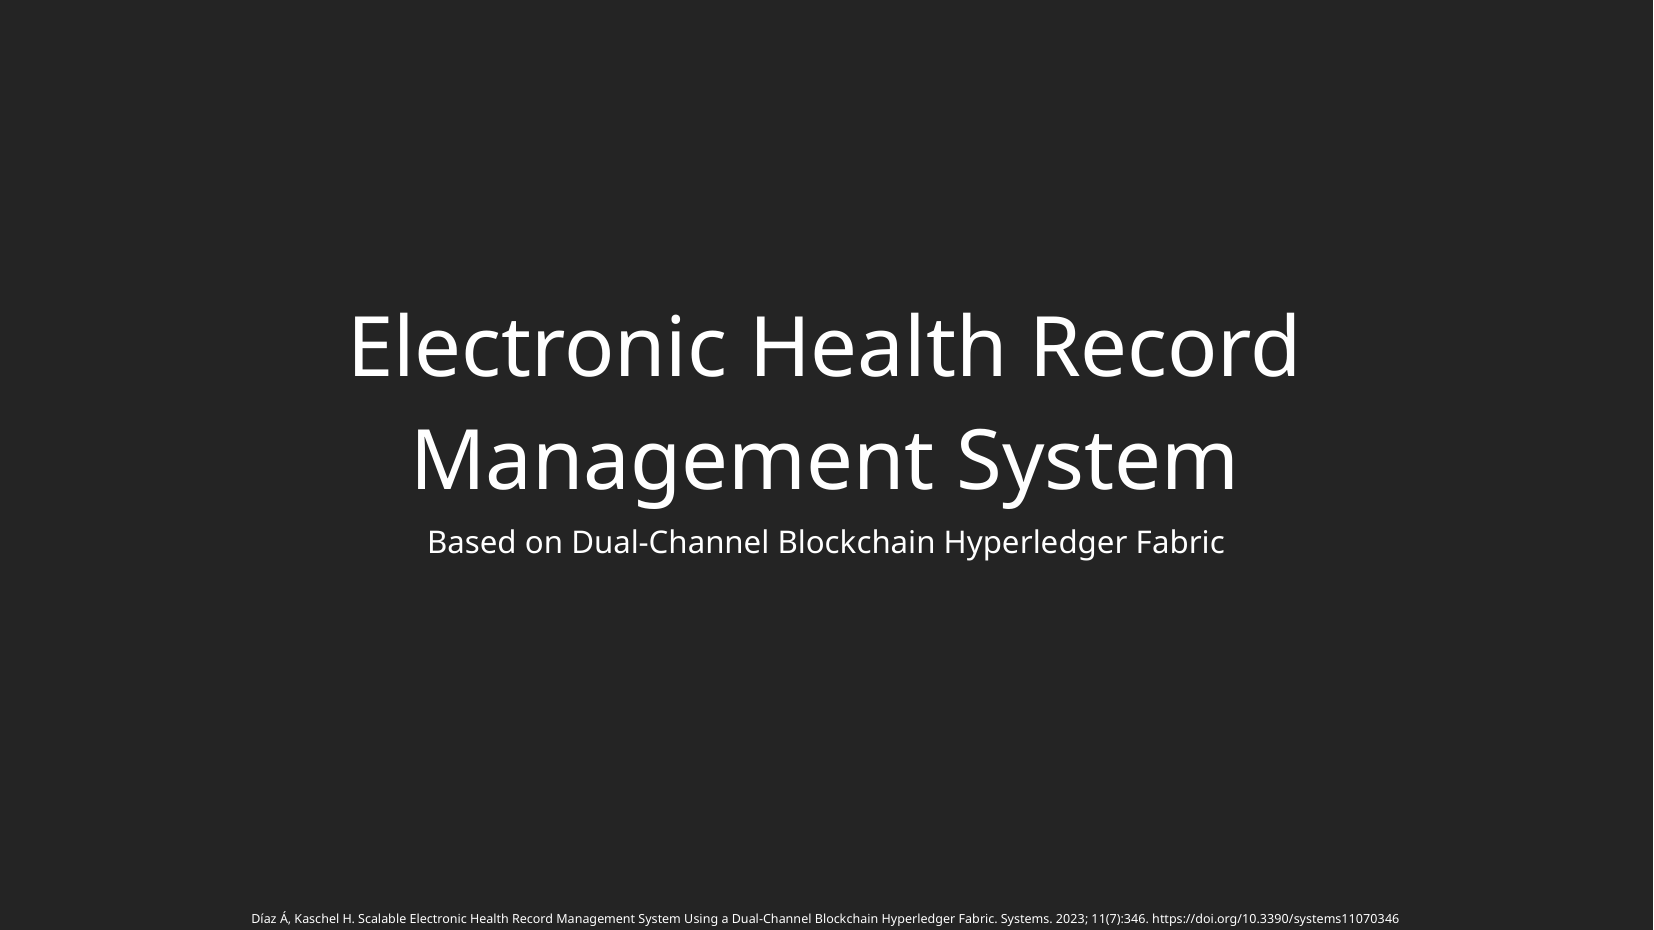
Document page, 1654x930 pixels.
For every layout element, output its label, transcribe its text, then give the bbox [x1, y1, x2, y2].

subtitle Based on Dual-Channel Blockchain Hyperledger Fabric [82, 515, 1571, 567]
text_box Díaz Á, Kaschel H. Scalable Electronic Health Record Management System Using a Dual-Channel Blockchain Hyperledger Fabric. Systems. 2023; 11(7):346. https://doi.org/10.3390/systems11070346 [0, 900, 1651, 930]
title Electronic Health Record Management System [0, 300, 1651, 502]
